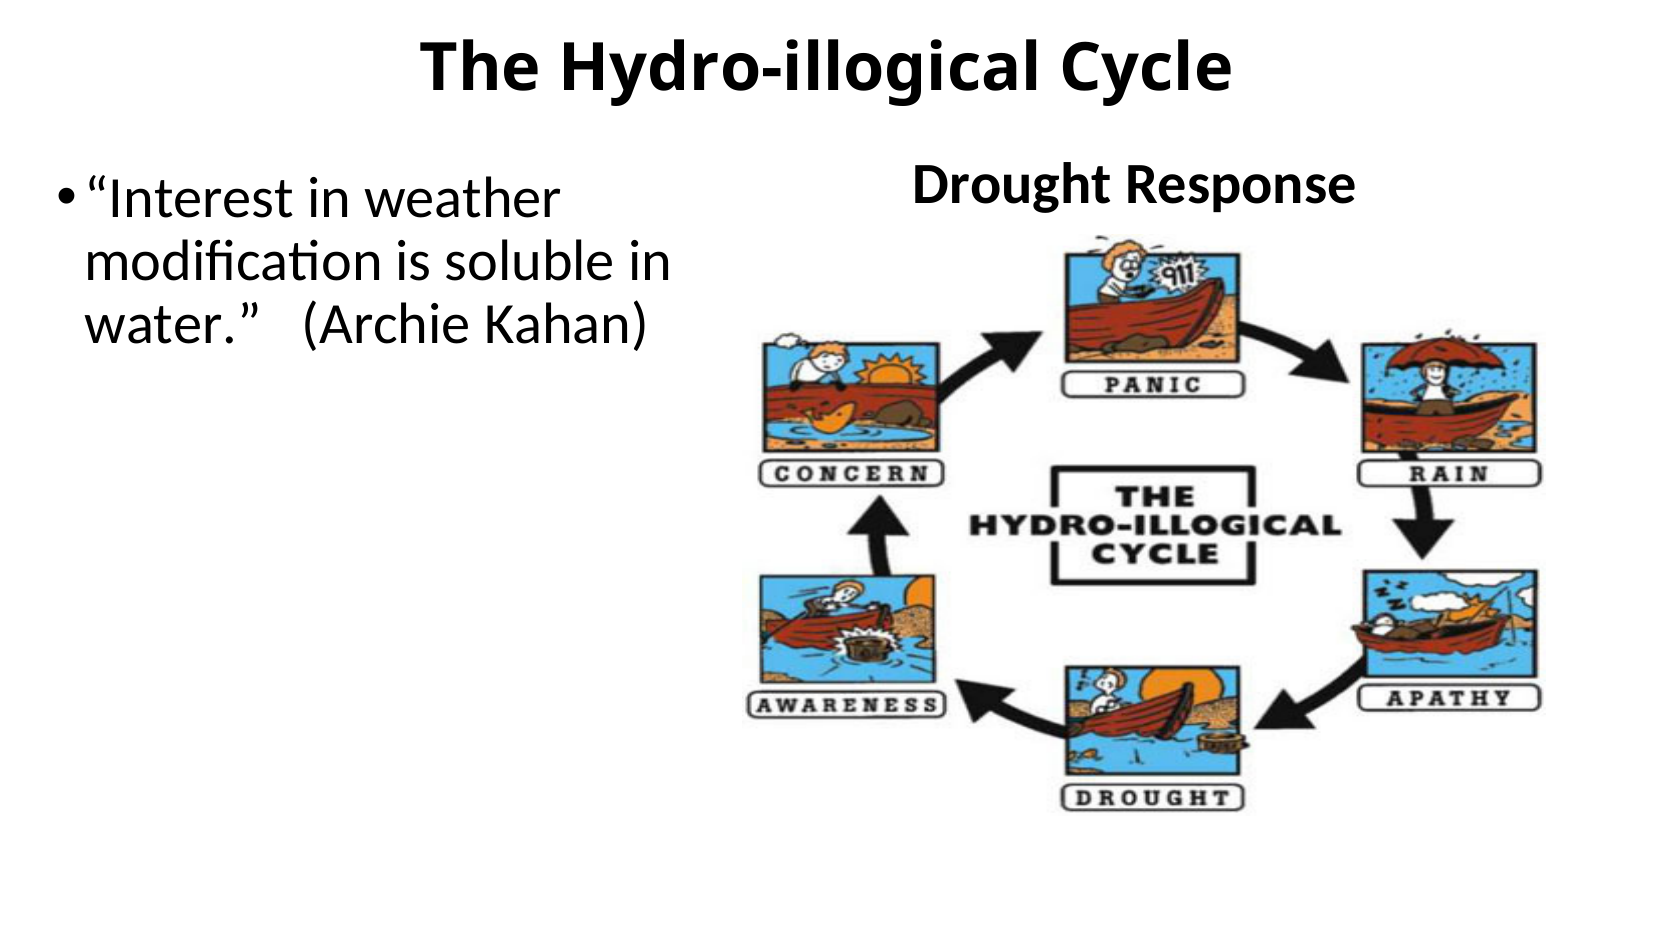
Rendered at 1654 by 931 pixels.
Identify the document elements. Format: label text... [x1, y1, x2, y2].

title The Hydro-illogical Cycle [113, 14, 1540, 125]
list “Interest in weather modification is soluble in water.” (Archie Kahan) [41, 159, 713, 413]
text_box Drought Response [898, 138, 1386, 223]
picture [742, 234, 1546, 816]
